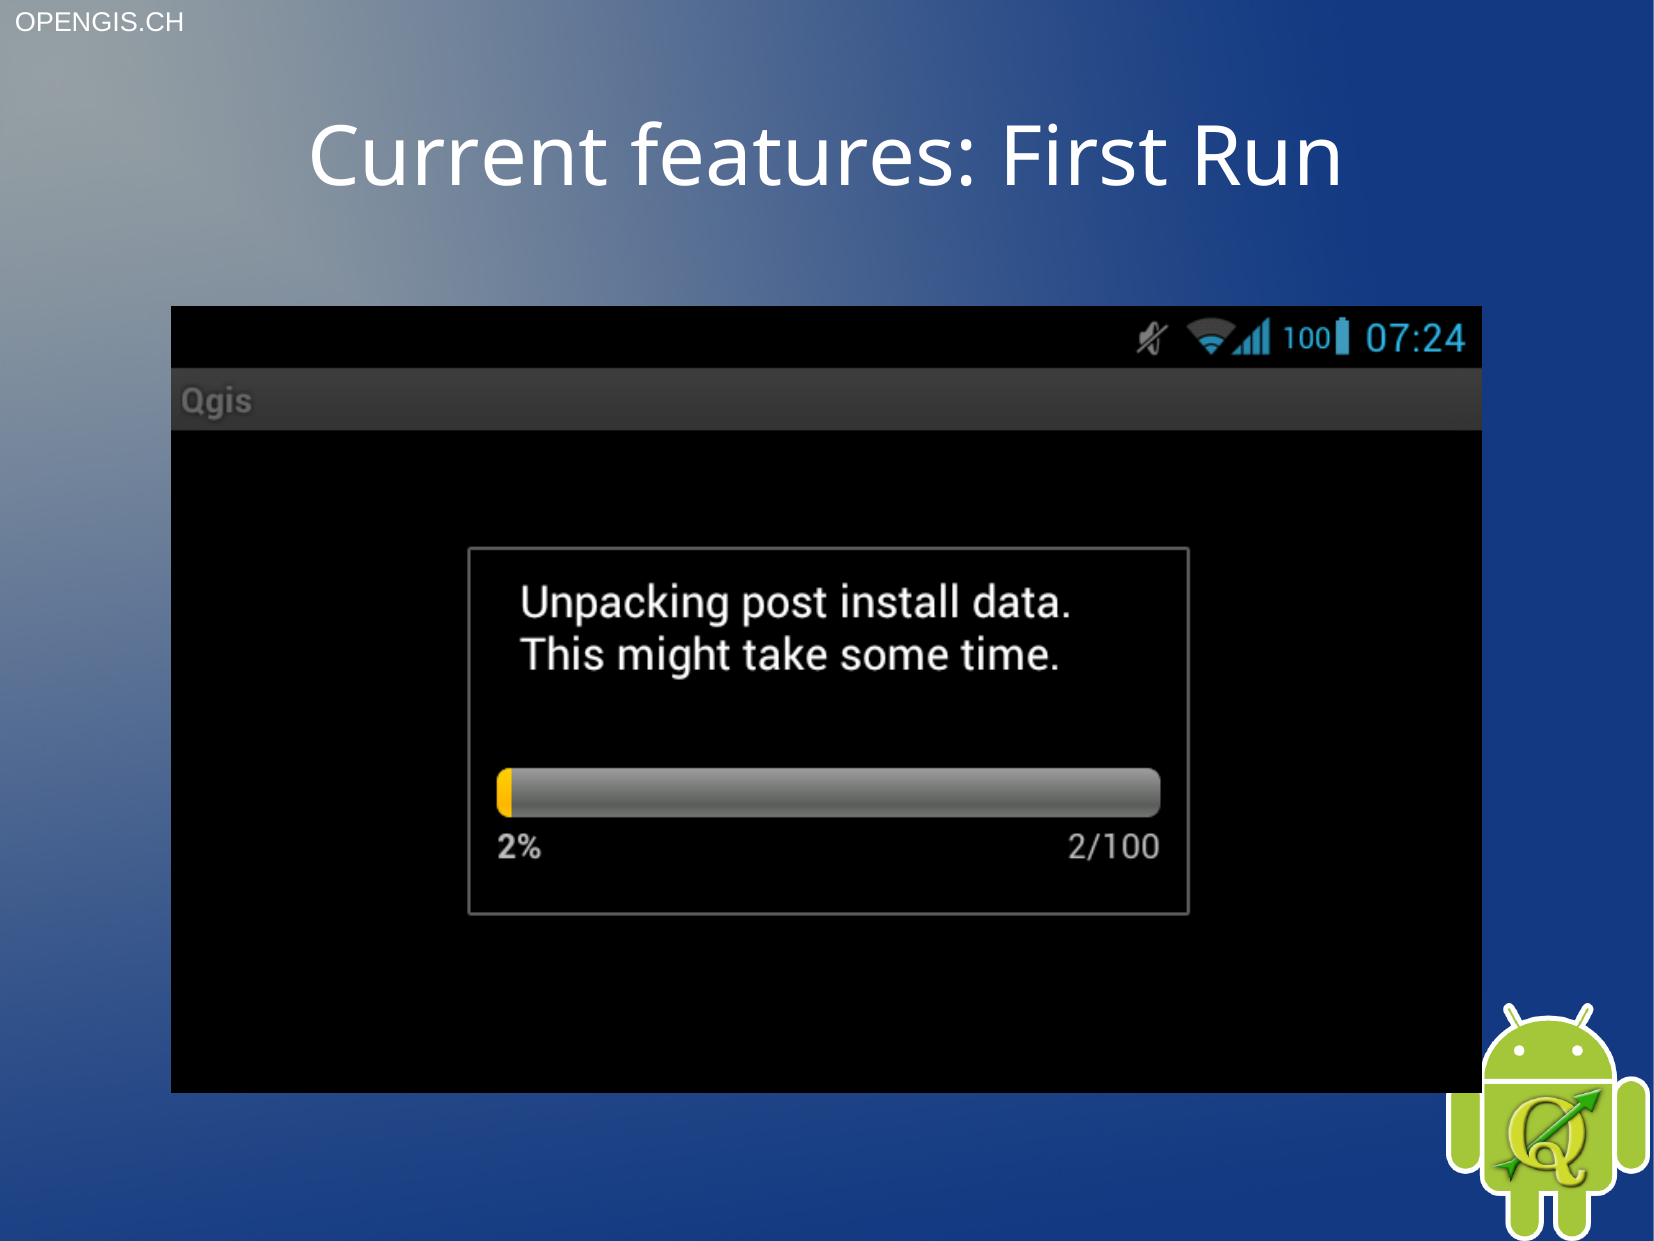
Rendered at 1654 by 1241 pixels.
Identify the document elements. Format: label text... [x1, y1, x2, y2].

picture [0, 0, 1654, 1241]
title Current features: First Run [82, 49, 1571, 257]
